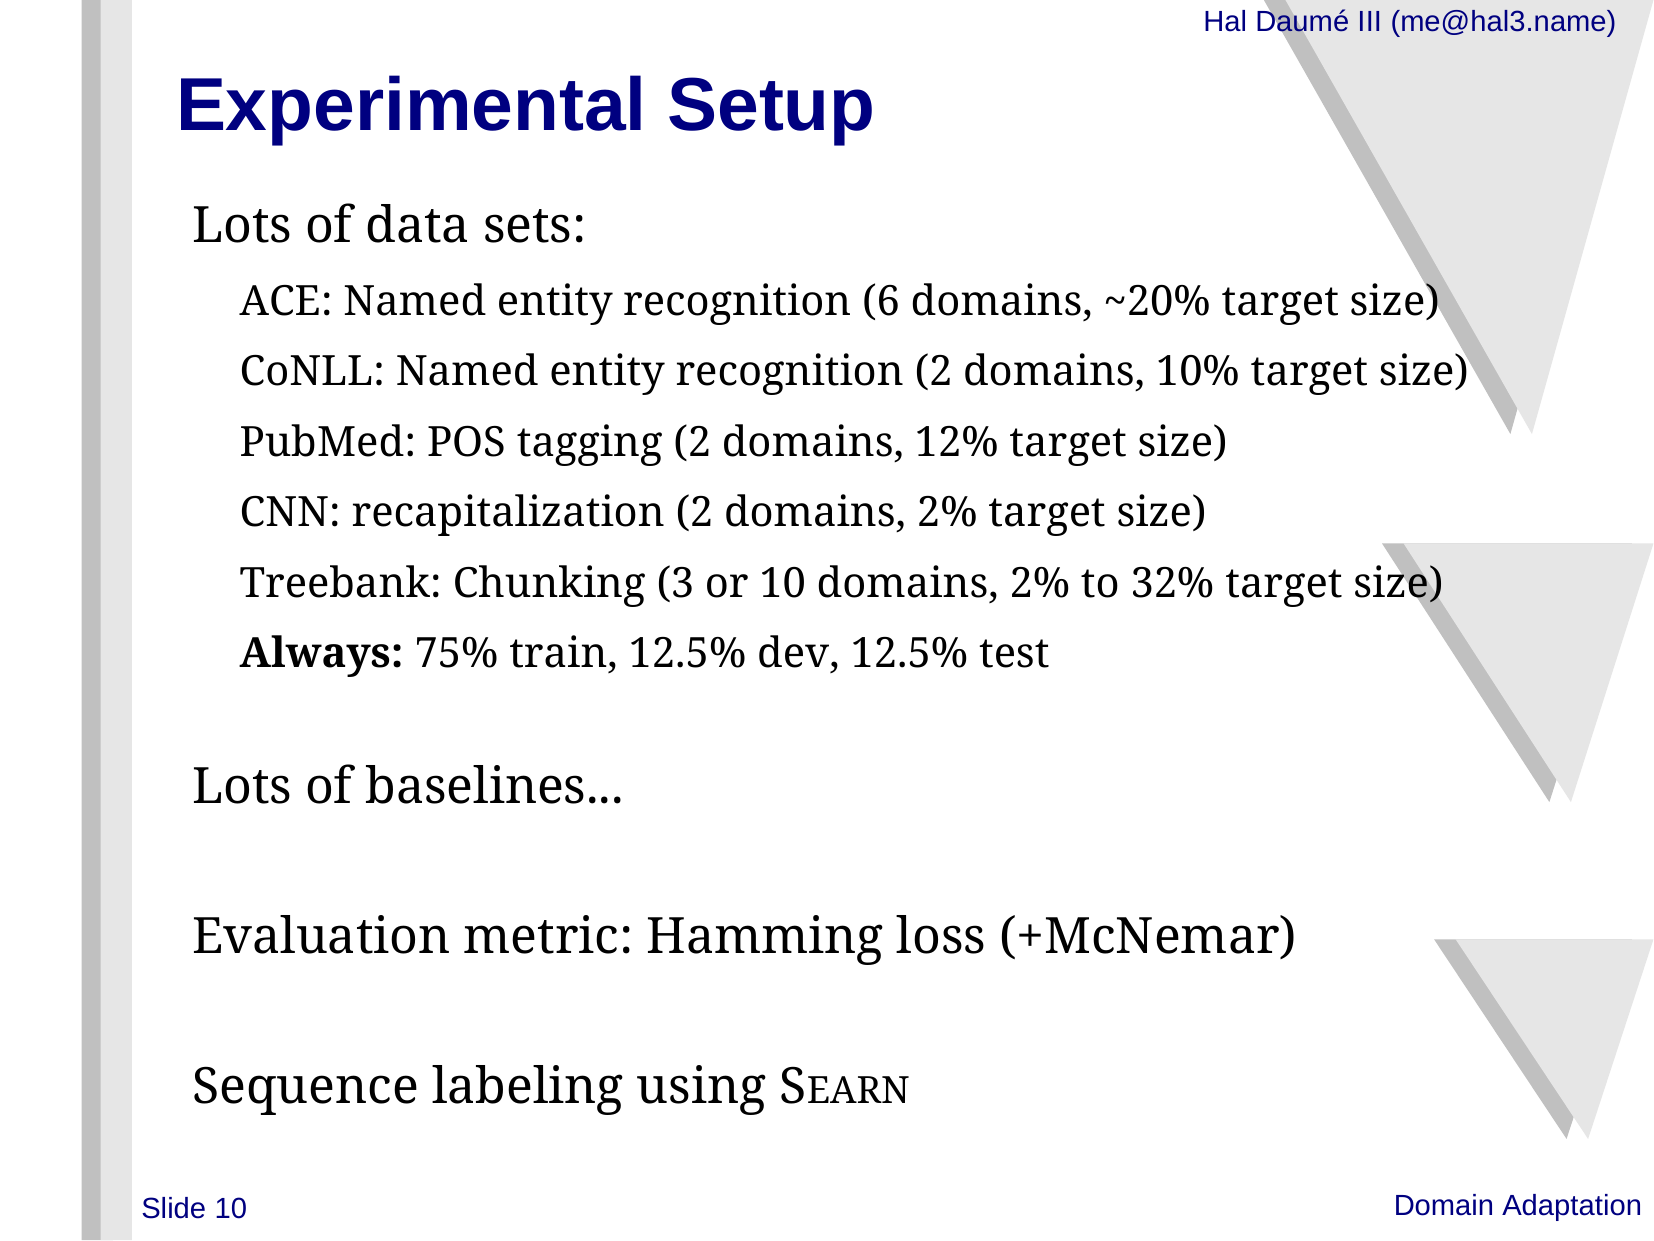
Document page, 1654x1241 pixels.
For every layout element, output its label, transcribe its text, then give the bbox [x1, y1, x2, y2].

list Lots of data sets: ACE: Named entity recognition (6 domains, ~20% target size) CoNLL: Named entity recognition (2 domains, 10% target size) PubMed: POS tagging (2 domains, 12% target size) CNN: recapitalization (2 domains, 2% target size) Treebank: Chunking (3 or 10 domains, 2% to 32% target size) Always: 75% train, 12.5% dev, 12.5% test Lots of baselines... Evaluation metric: Hamming loss (+McNemar) Sequence labeling using SEARN [180, 188, 1512, 1127]
title Experimental Setup [176, 44, 1509, 166]
